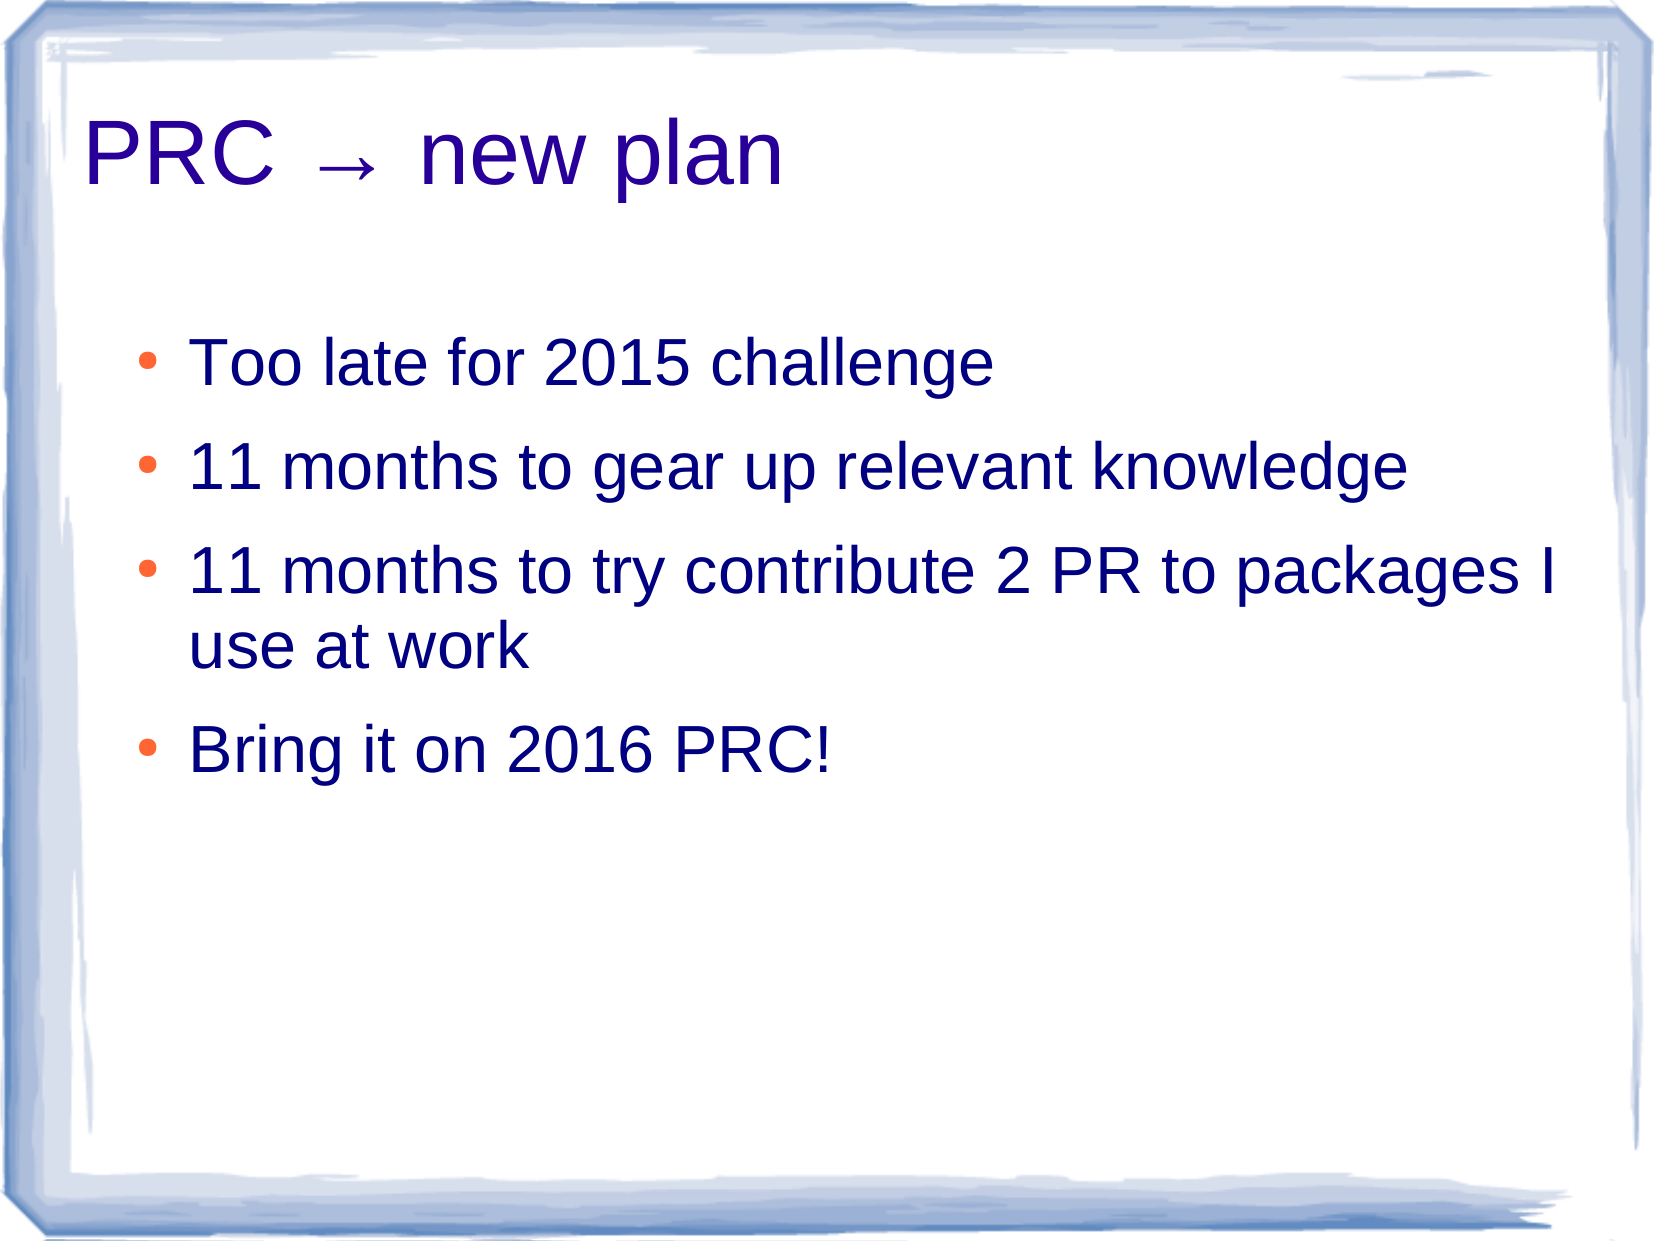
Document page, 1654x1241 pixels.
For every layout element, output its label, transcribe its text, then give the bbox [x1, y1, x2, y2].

list Too late for 2015 challenge 11 months to gear up relevant knowledge 11 months to try contribute 2 PR to packages I use at work Bring it on 2016 PRC! [118, 324, 1571, 1045]
title PRC → new plan [82, 49, 1571, 257]
picture [0, 0, 1654, 1241]
